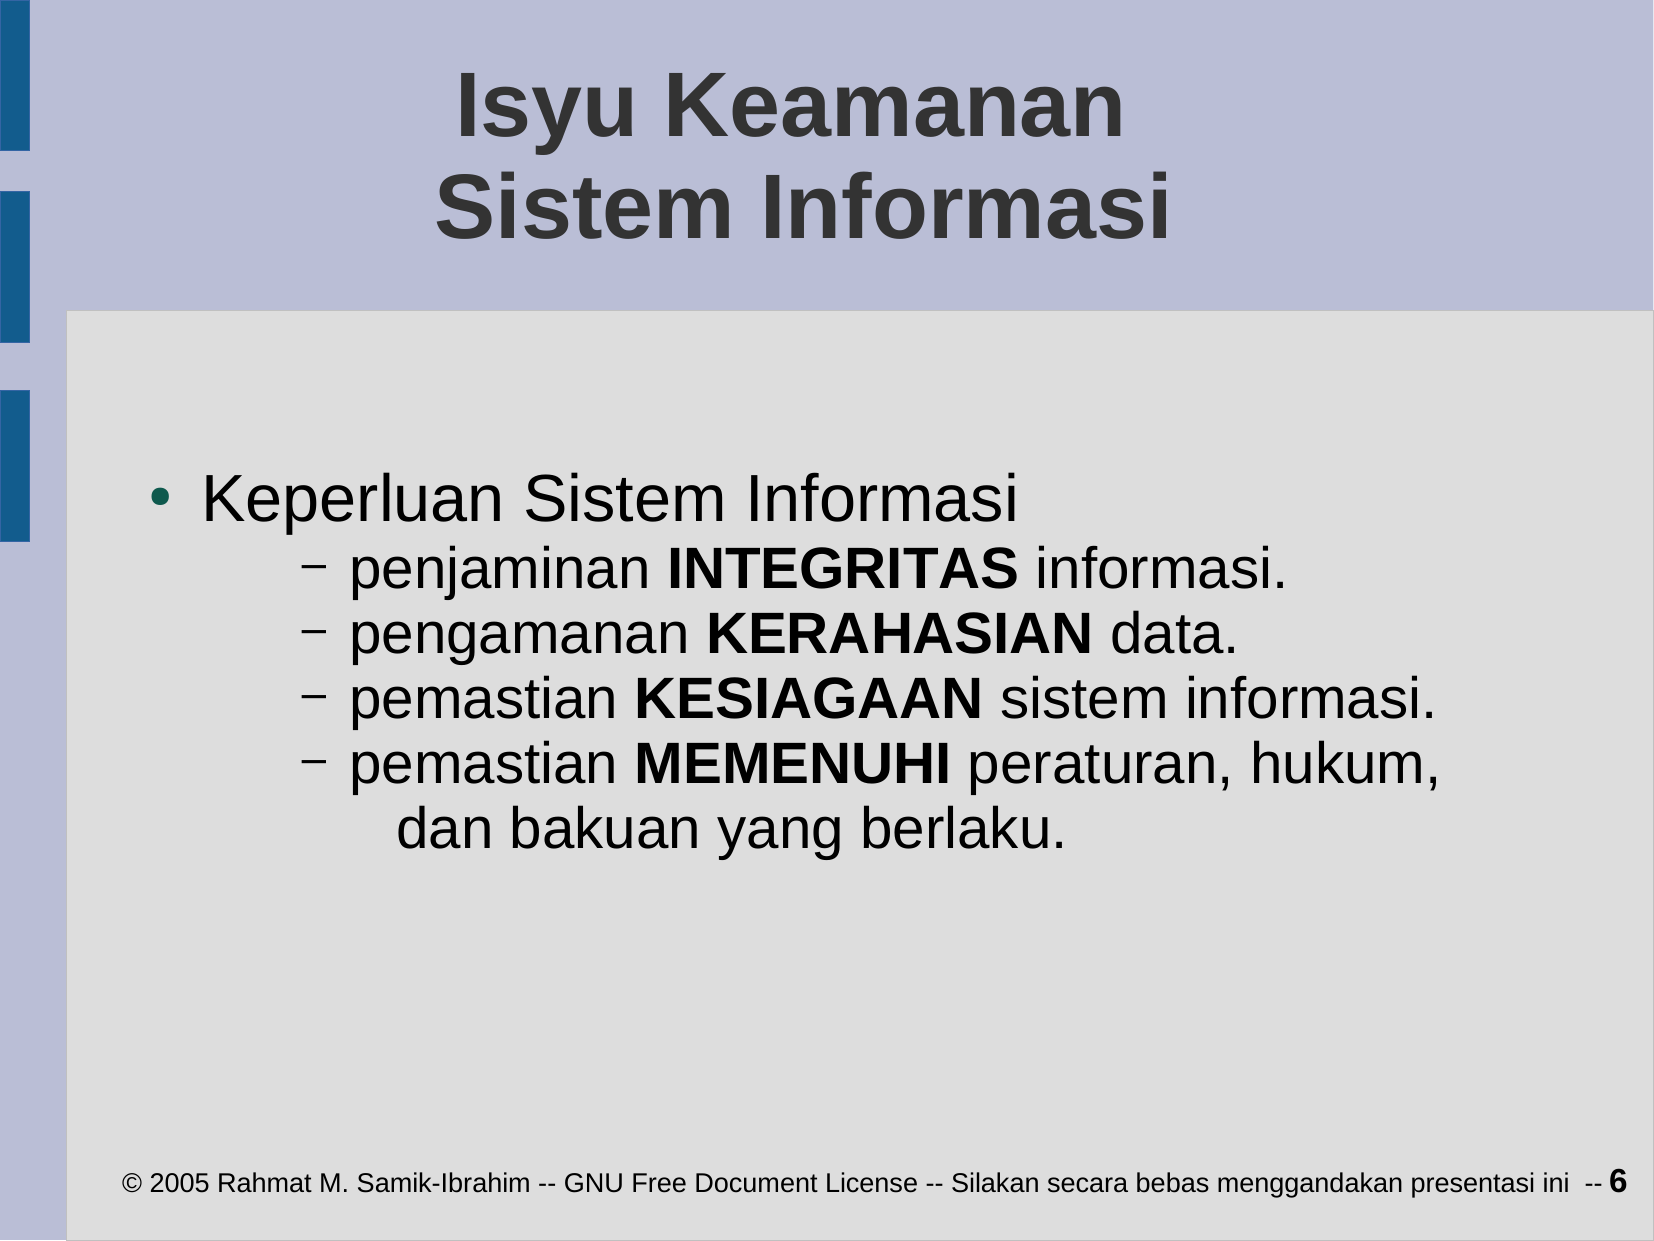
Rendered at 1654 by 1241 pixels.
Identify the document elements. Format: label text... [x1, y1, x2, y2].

title Isyu Keamanan Sistem Informasi [98, 52, 1511, 260]
list Keperluan Sistem Informasi penjaminan INTEGRITAS informasi. pengamanan KERAHASIAN data. pemastian KESIAGAAN sistem informasi. pemastian MEMENUHI peraturan, hukum, dan bakuan yang berlaku. [112, 461, 1525, 996]
